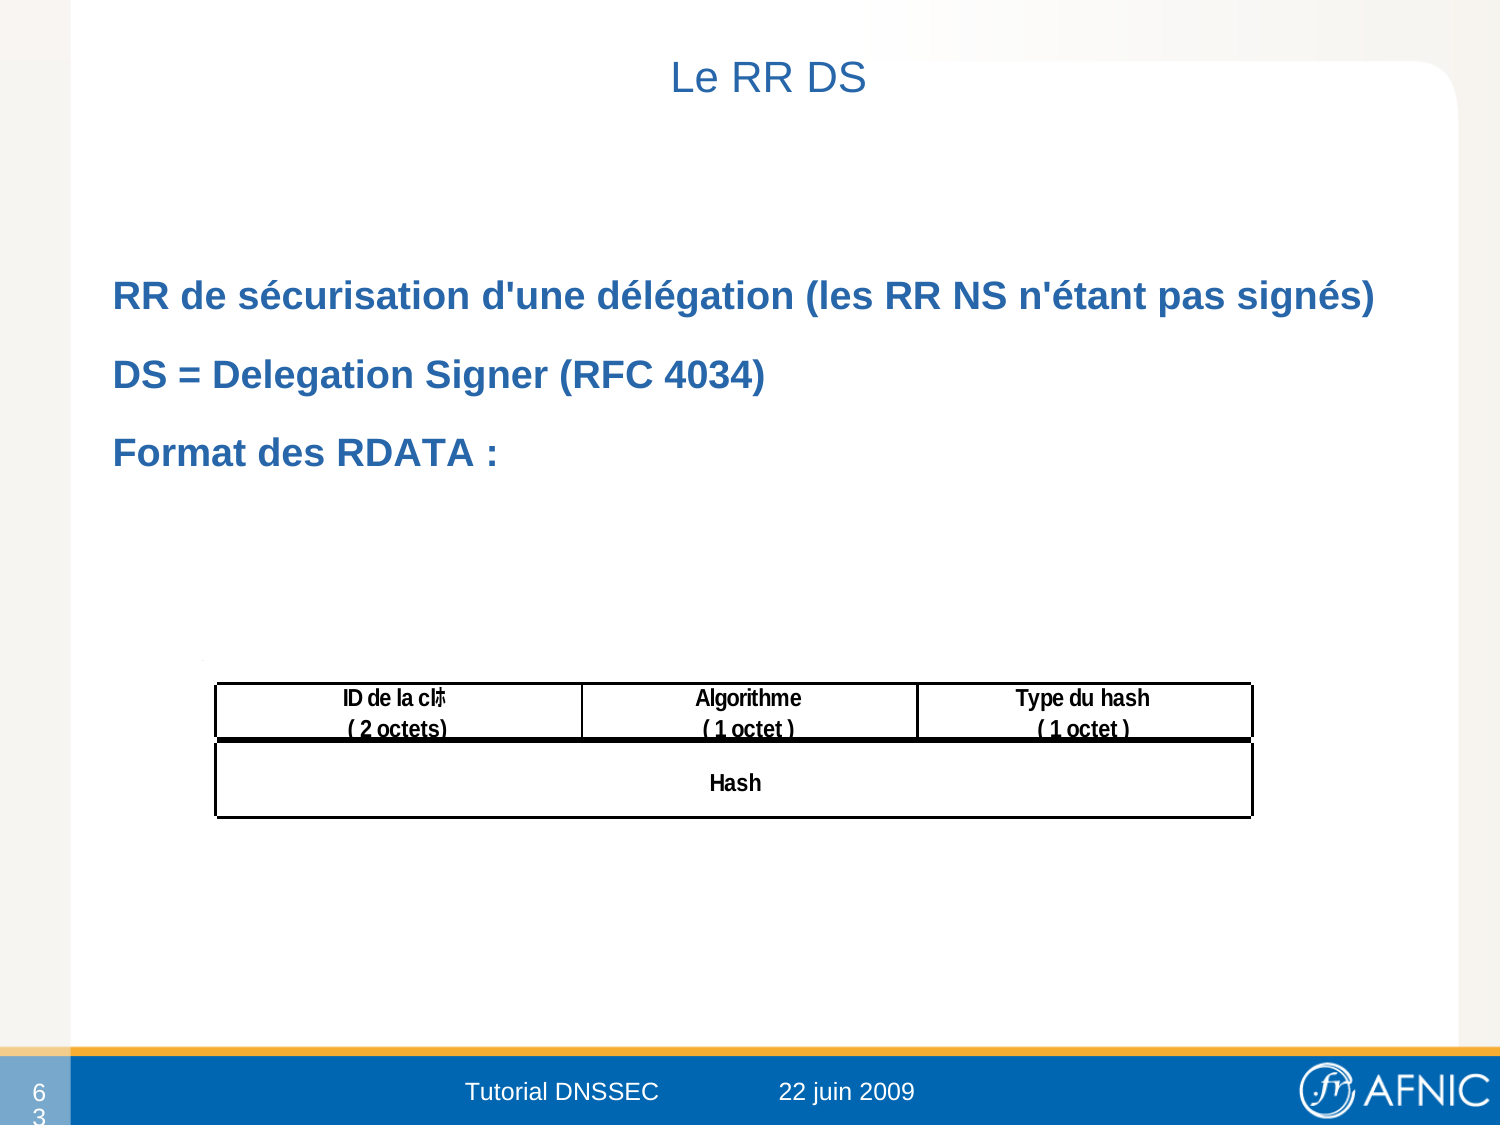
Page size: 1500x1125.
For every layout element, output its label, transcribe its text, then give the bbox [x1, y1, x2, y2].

list RR de sécurisation d'une délégation (les RR NS n'étant pas signés) DS = Delegation Signer (RFC 4034) Format des RDATA : [112, 266, 1426, 994]
title Le RR DS [112, 12, 1426, 138]
chart [202, 660, 1276, 841]
picture [0, 0, 1500, 1125]
